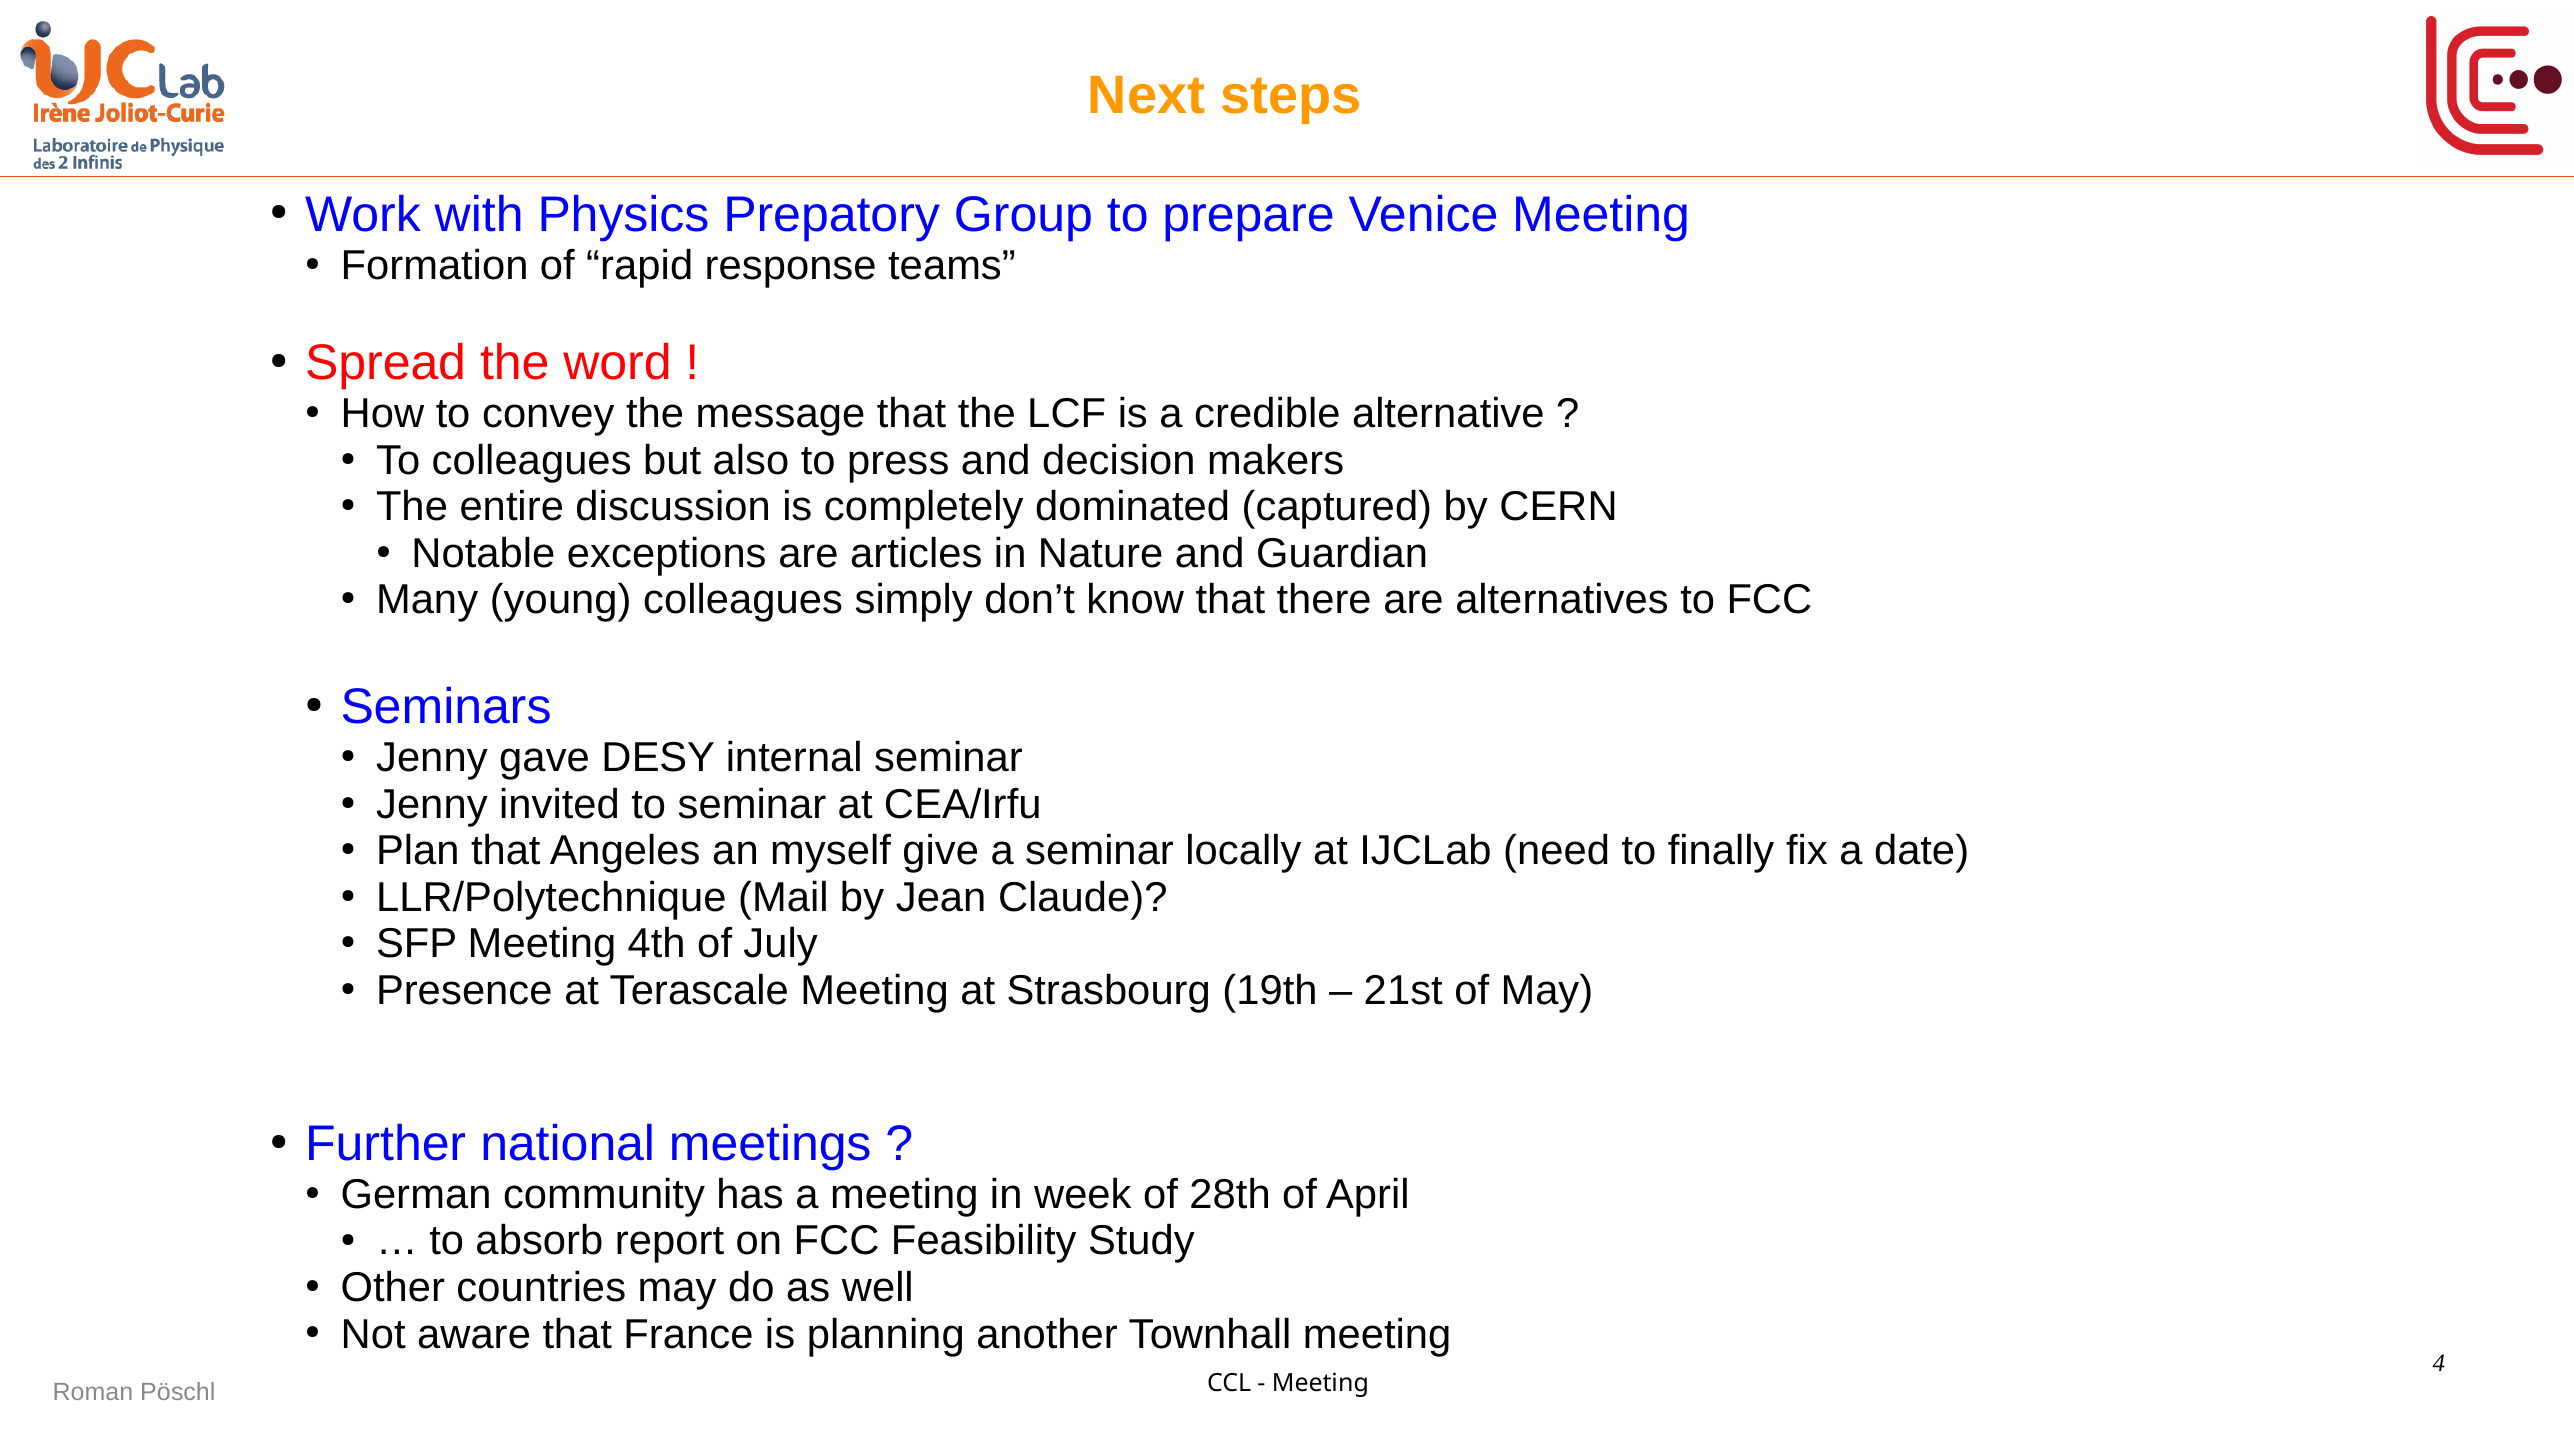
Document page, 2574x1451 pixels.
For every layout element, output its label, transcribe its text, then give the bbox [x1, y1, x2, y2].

picture [2412, 3, 2574, 168]
picture [4, 5, 240, 184]
title Next steps [67, 29, 2384, 159]
text_box Work with Physics Prepatory Group to prepare Venice Meeting Formation of “rapid response teams” Spread the word ! How to convey the message that the LCF is a credible alternative ? To colleagues but also to press and decision makers The entire discussion is completely dominated (captured) by CERN Notable exceptions are articles in Nature and Guardian Many (young) colleagues simply don’t know that there are alternatives to FCC Seminars Jenny gave DESY internal seminar Jenny invited to seminar at CEA/Irfu Plan that Angeles an myself give a seminar locally at IJCLab (need to finally fix a date) LLR/Polytechnique (Mail by Jean Claude)? SFP Meeting 4th of July Presence at Terascale Meeting at Strasbourg (19th – 21st of May) Further national meetings ? German community has a meeting in week of 28th of April … to absorb report on FCC Feasibility Study Other countries may do as well Not aware that France is planning another Townhall meeting [255, 178, 2143, 1441]
